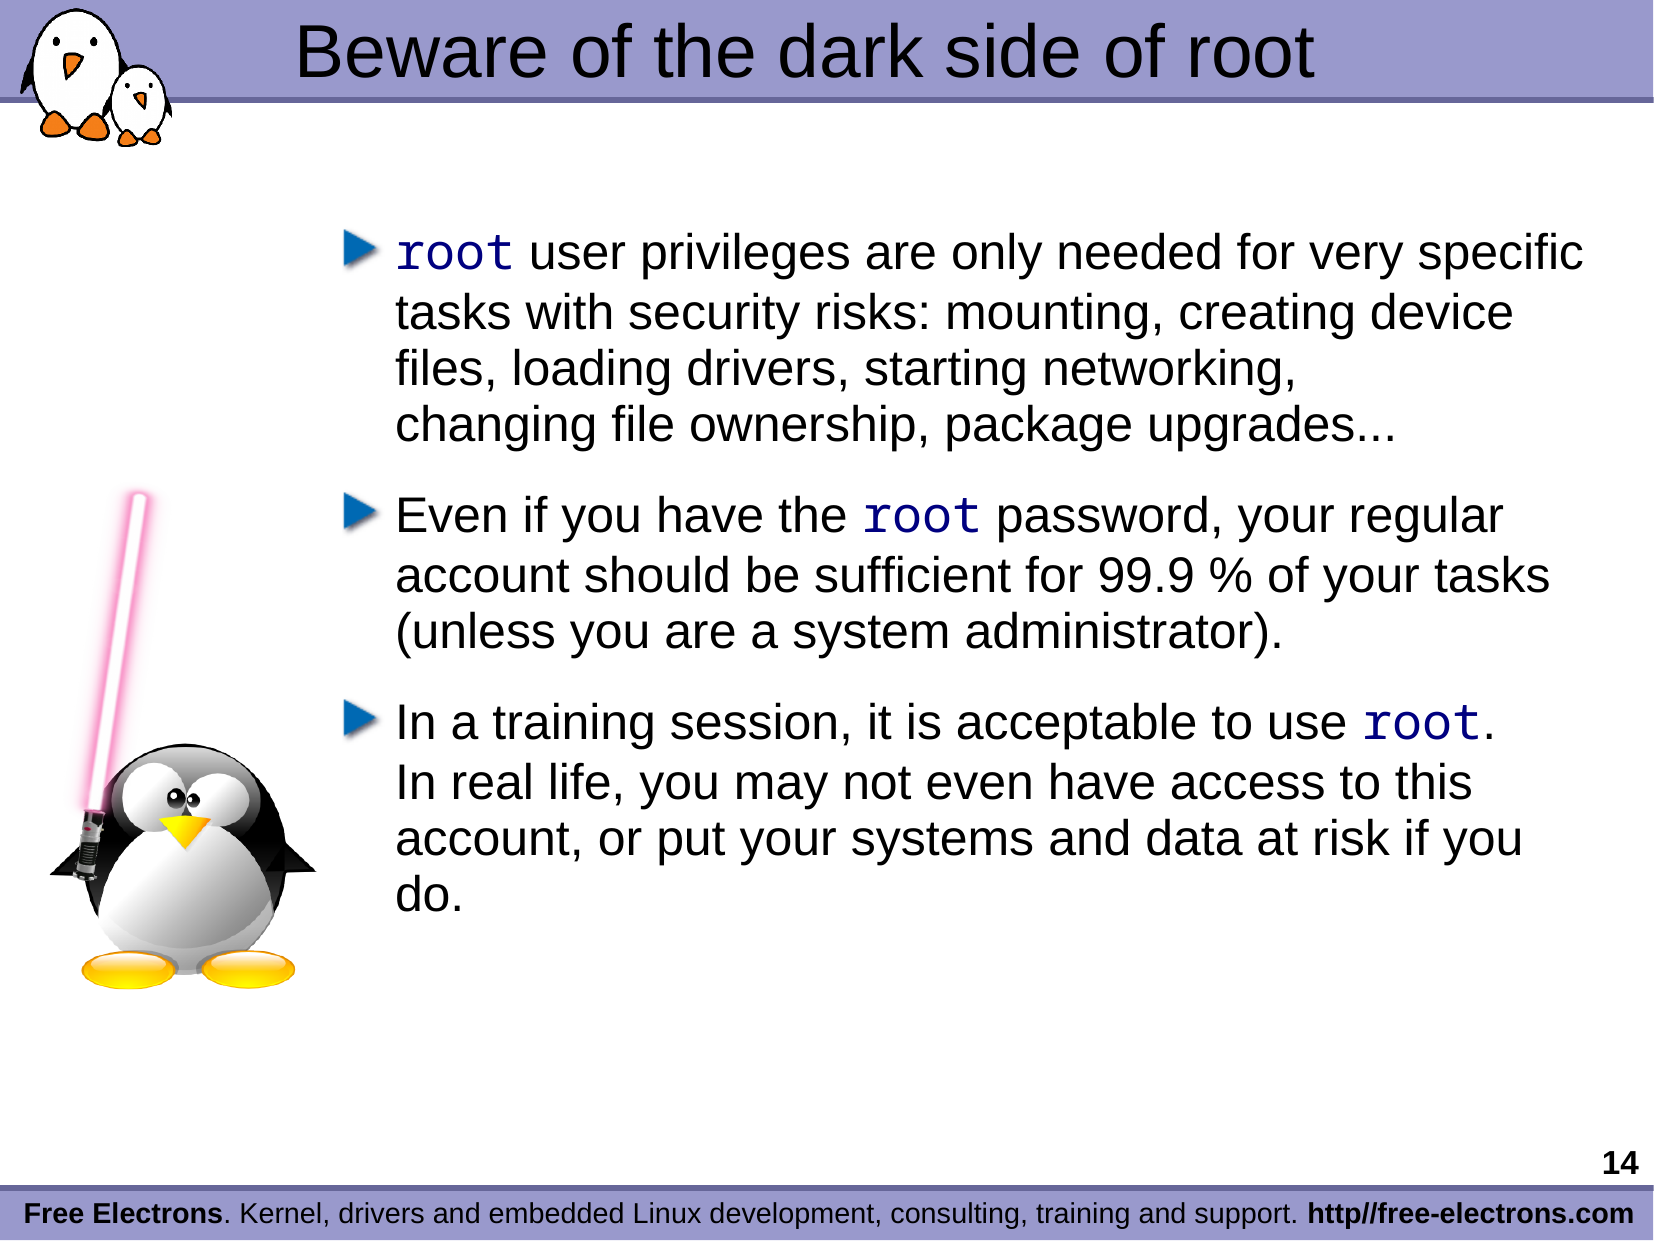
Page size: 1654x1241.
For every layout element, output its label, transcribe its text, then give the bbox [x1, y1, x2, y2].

picture [20, 8, 172, 147]
title Beware of the dark side of root [60, 0, 1551, 104]
picture [0, 468, 319, 990]
list root user privileges are only needed for very specific tasks with security risks: mounting, creating device files, loading drivers, starting networking, changing file ownership, package upgrades... Even if you have the root password, your regular account should be sufficient for 99.9 % of your tasks (unless you are a system administrator). In a training session, it is acceptable to use root. In real life, you may not even have access to this account, or put your systems and data at risk if you do. [324, 216, 1591, 1066]
